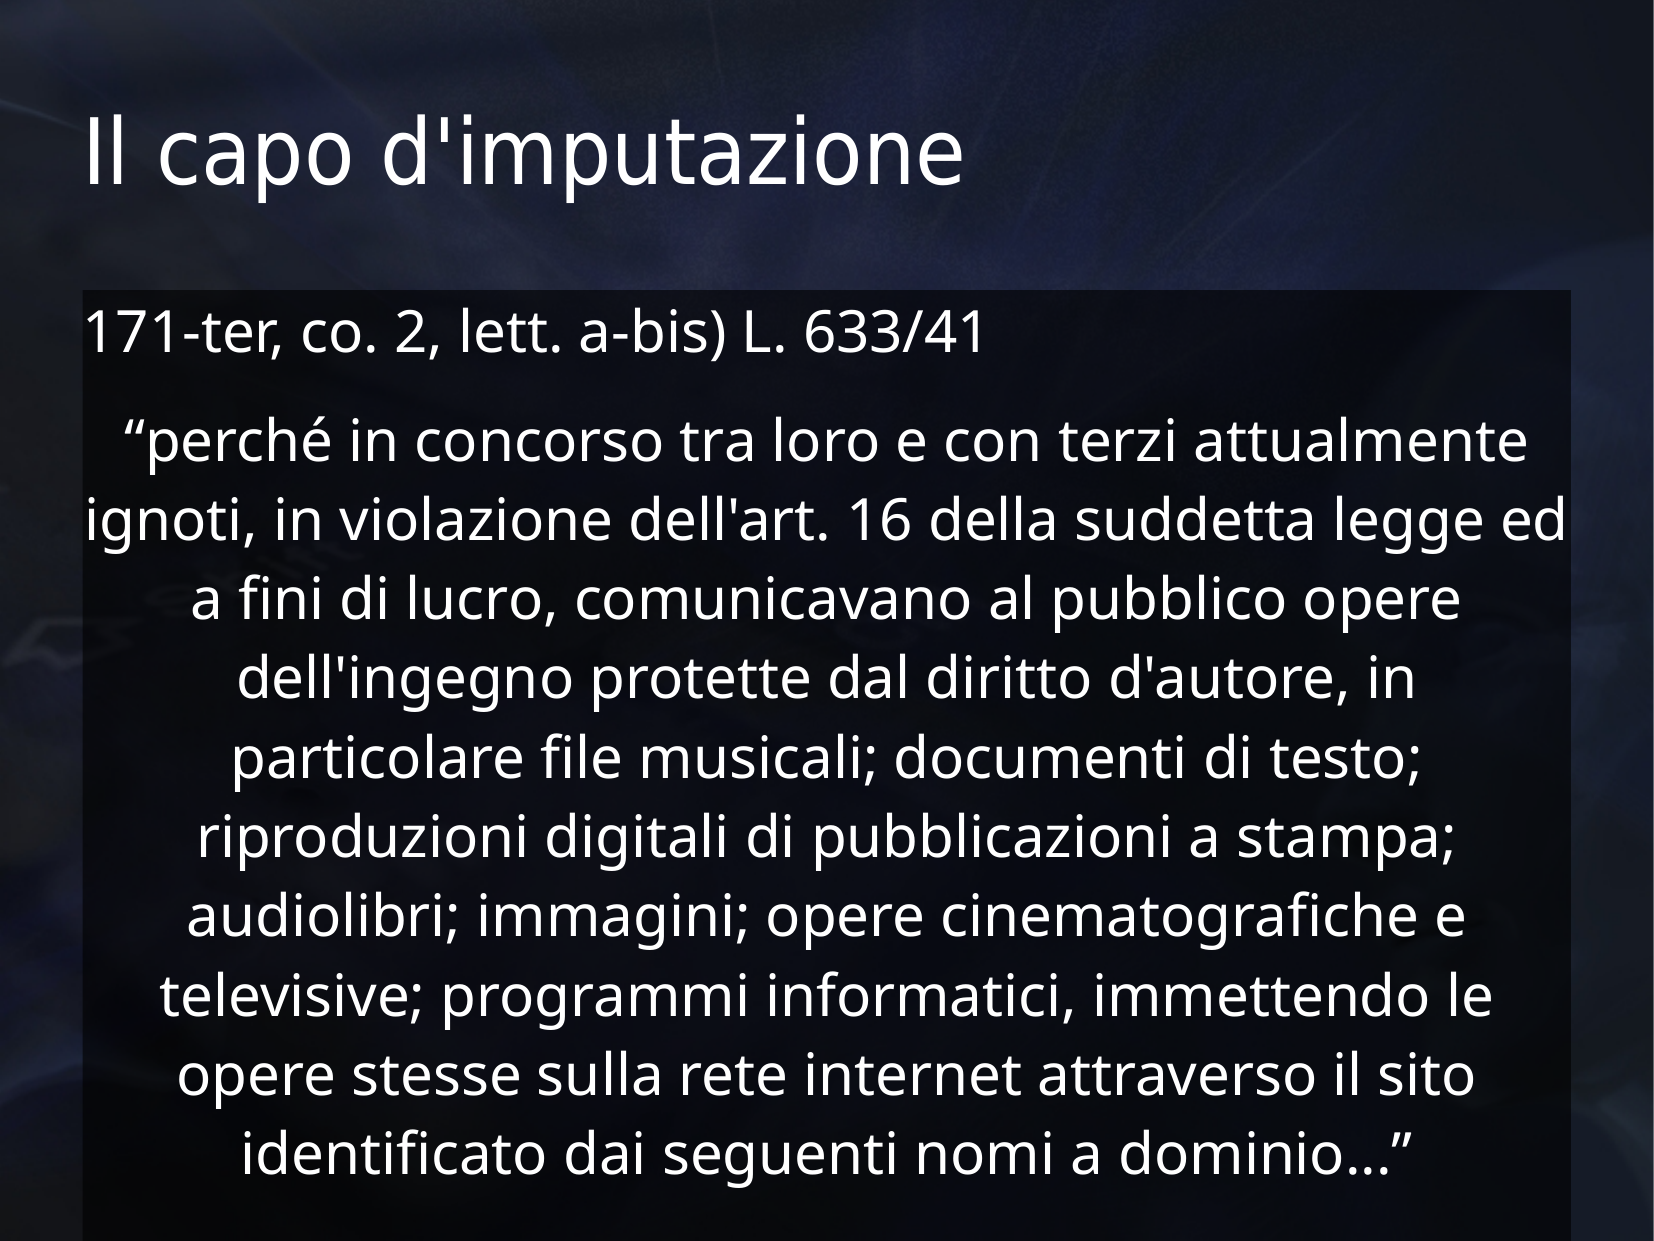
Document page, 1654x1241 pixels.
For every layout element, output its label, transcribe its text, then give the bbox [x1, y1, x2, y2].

list 171-ter, co. 2, lett. a-bis) L. 633/41 “perché in concorso tra loro e con terzi attualmente ignoti, in violazione dell'art. 16 della suddetta legge ed a fini di lucro, comunicavano al pubblico opere dell'ingegno protette dal diritto d'autore, in particolare file musicali; documenti di testo; riproduzioni digitali di pubblicazioni a stampa; audiolibri; immagini; opere cinematografiche e televisive; programmi informatici, immettendo le opere stesse sulla rete internet attraverso il sito identificato dai seguenti nomi a dominio...” [82, 290, 1571, 1216]
title Il capo d'imputazione [82, 49, 1571, 257]
picture [0, 0, 1654, 1241]
